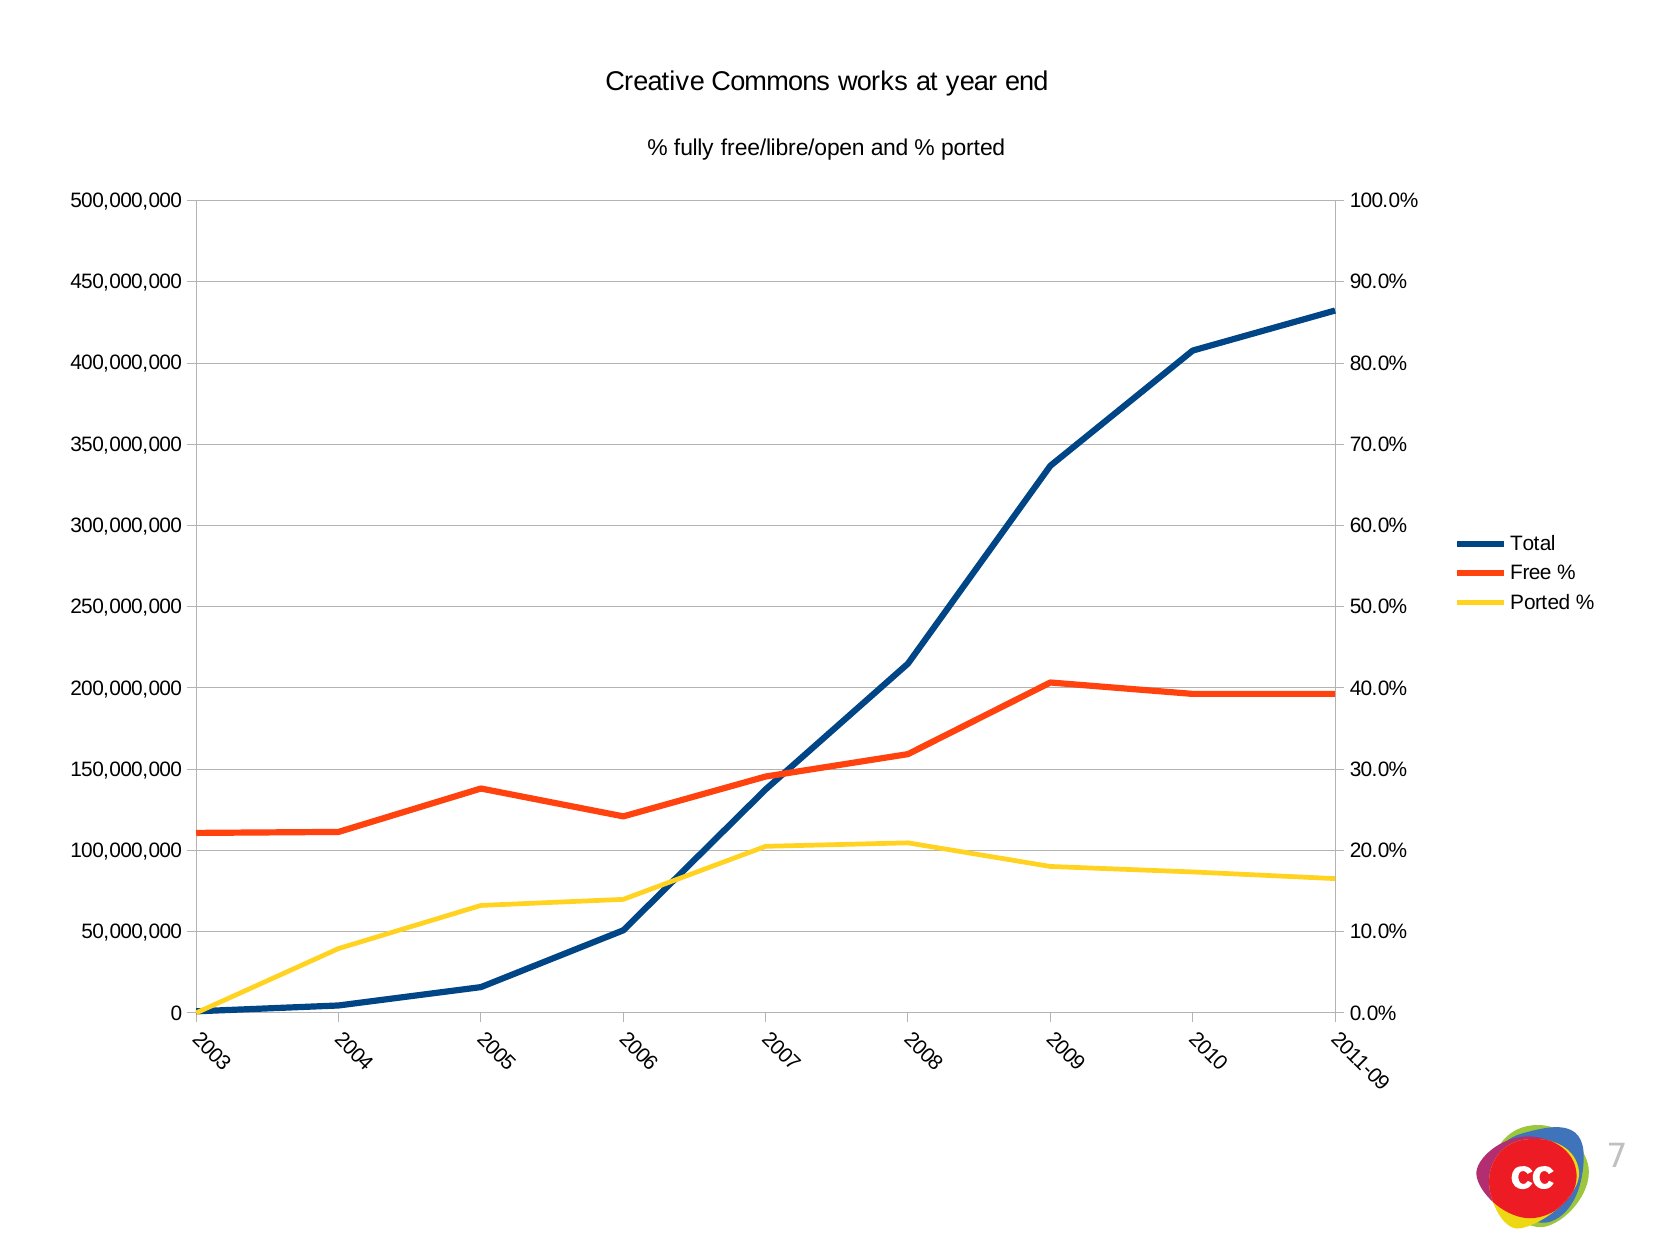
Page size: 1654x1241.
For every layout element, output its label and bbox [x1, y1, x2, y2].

chart [38, 29, 1614, 1117]
